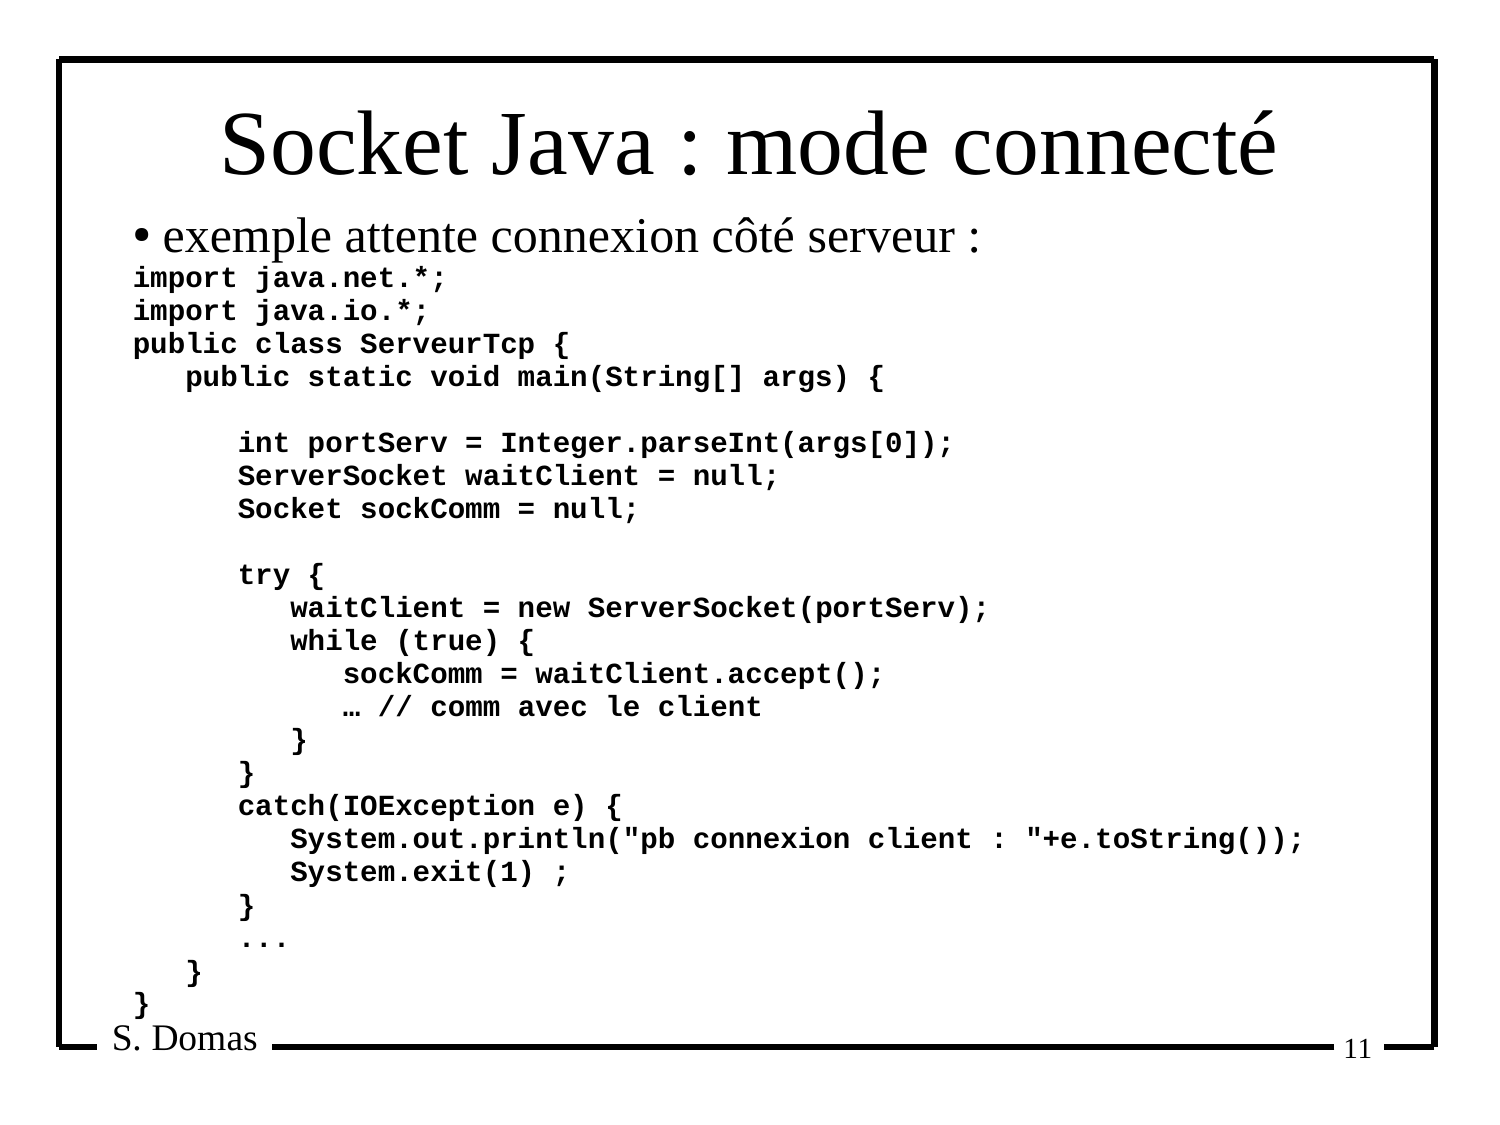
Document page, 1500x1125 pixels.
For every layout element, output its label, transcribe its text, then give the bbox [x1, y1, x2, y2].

text_box S. Domas [97, 1009, 273, 1067]
title Socket Java : mode connecté [112, 49, 1388, 238]
text_box exemple attente connexion côté serveur : import java.net.*; import java.io.*; public class ServeurTcp { public static void main(String[] args) { int portServ = Integer.parseInt(args[0]); ServerSocket waitClient = null; Socket sockComm = null; try { waitClient = new ServerSocket(portServ); while (true) { sockComm = waitClient.accept(); … // comm avec le client } } catch(IOException e) { System.out.println("pb connexion client : "+e.toString()); System.exit(1) ; } ... } } [118, 238, 1388, 1034]
